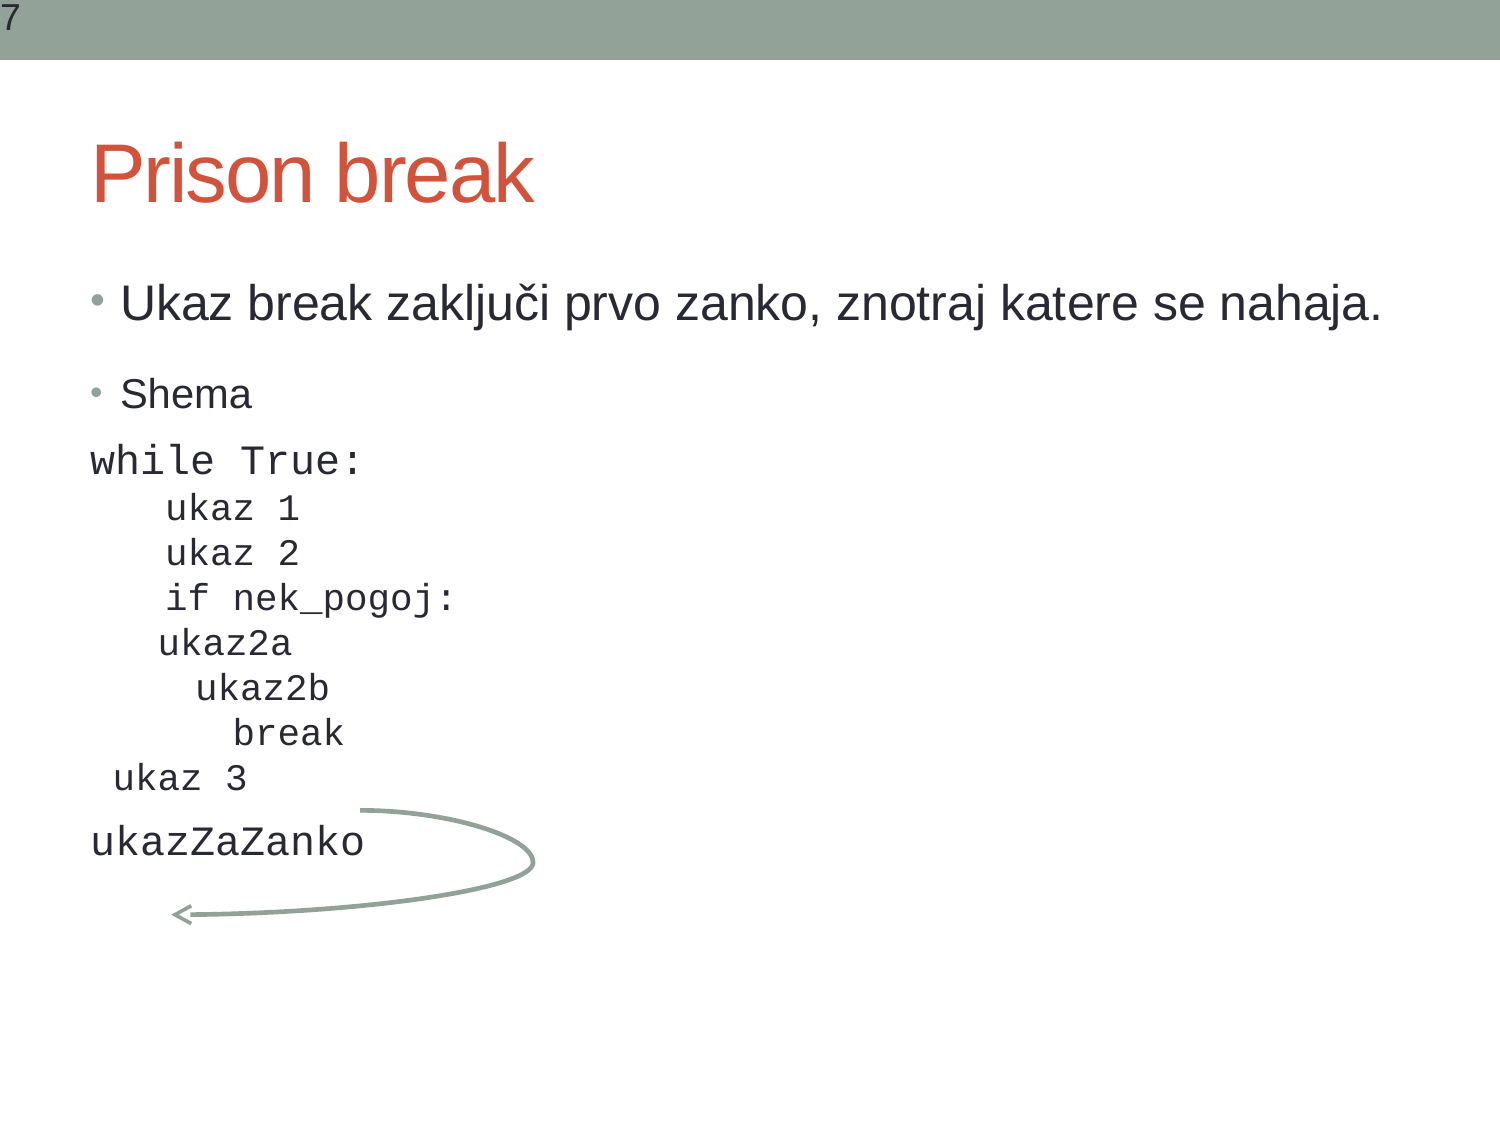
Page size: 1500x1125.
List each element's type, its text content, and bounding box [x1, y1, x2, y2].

title Prison break [75, 87, 1425, 250]
list Ukaz break zaključi prvo zanko, znotraj katere se nahaja. Shema while True: ukaz 1 ukaz 2 if nek_pogoj: ukaz2a ukaz2b break ukaz 3 ukazZaZanko [75, 262, 1425, 1063]
